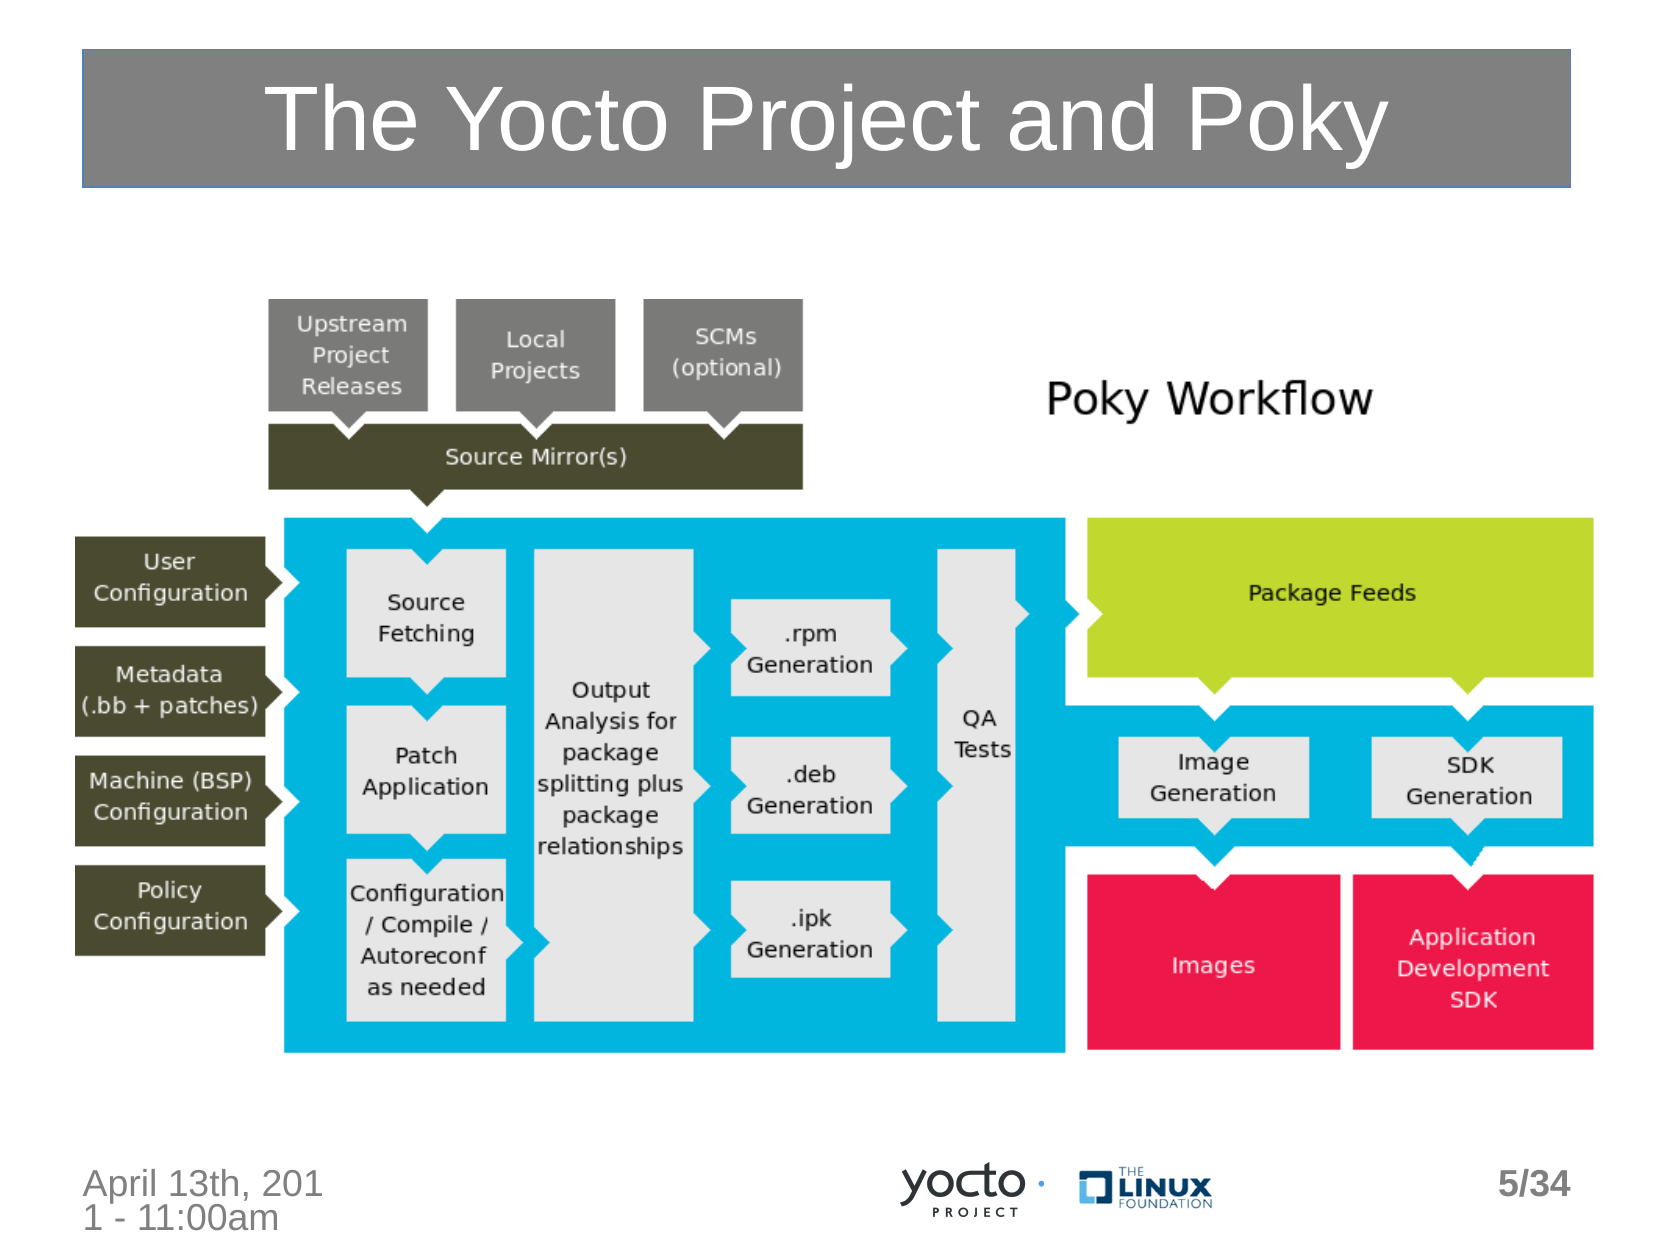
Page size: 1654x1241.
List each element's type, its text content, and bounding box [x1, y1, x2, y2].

picture [1075, 1162, 1215, 1211]
picture [900, 1162, 1044, 1217]
title The Yocto Project and Poky [82, 49, 1571, 188]
picture [75, 299, 1597, 1061]
